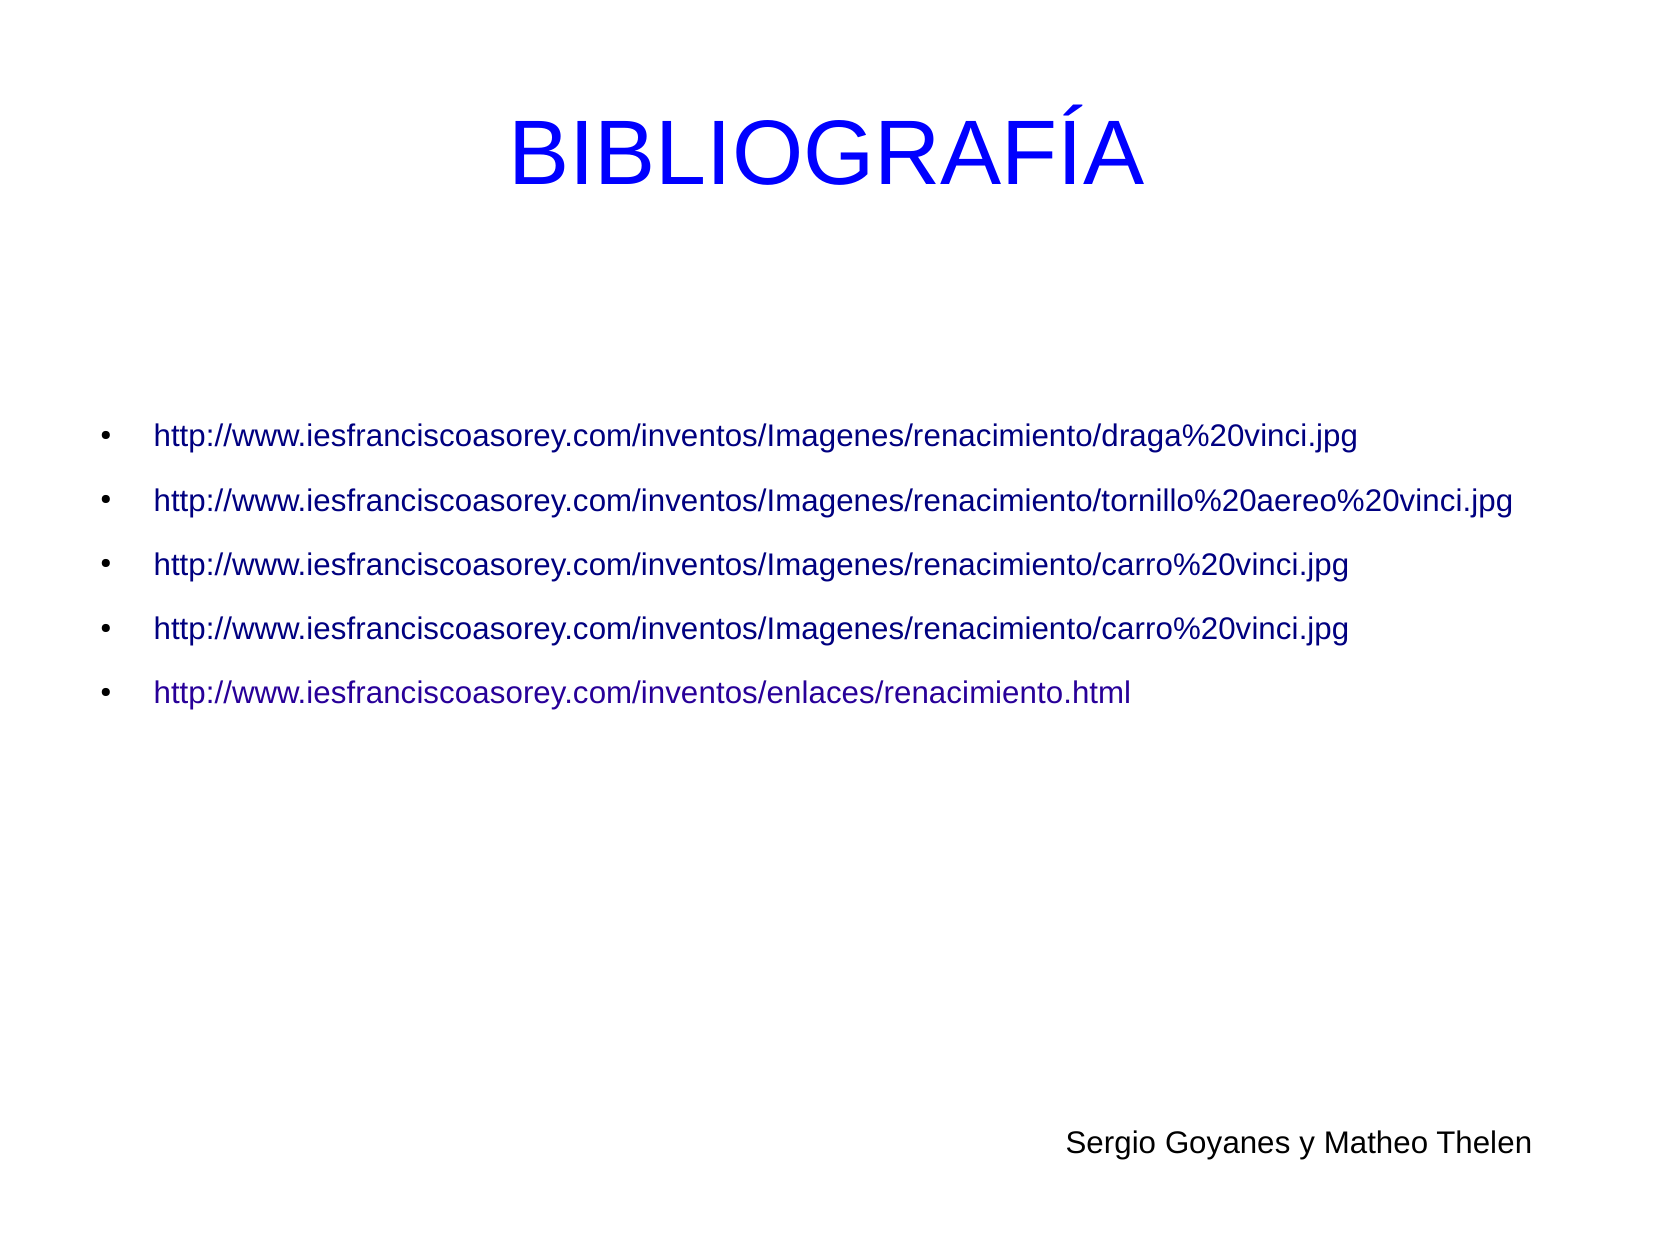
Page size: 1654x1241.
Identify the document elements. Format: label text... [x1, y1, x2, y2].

list http://www.iesfranciscoasorey.com/inventos/Imagenes/renacimiento/draga%20vinci.jpg http://www.iesfranciscoasorey.com/inventos/Imagenes/renacimiento/tornillo%20aereo%20vinci.jpg http://www.iesfranciscoasorey.com/inventos/Imagenes/renacimiento/carro%20vinci.jpg http://www.iesfranciscoasorey.com/inventos/Imagenes/renacimiento/carro%20vinci.jpg http://www.iesfranciscoasorey.com/inventos/enlaces/renacimiento.html Sergio Goyanes y Matheo Thelen [82, 290, 1538, 1205]
title BIBLIOGRAFÍA [82, 49, 1571, 257]
